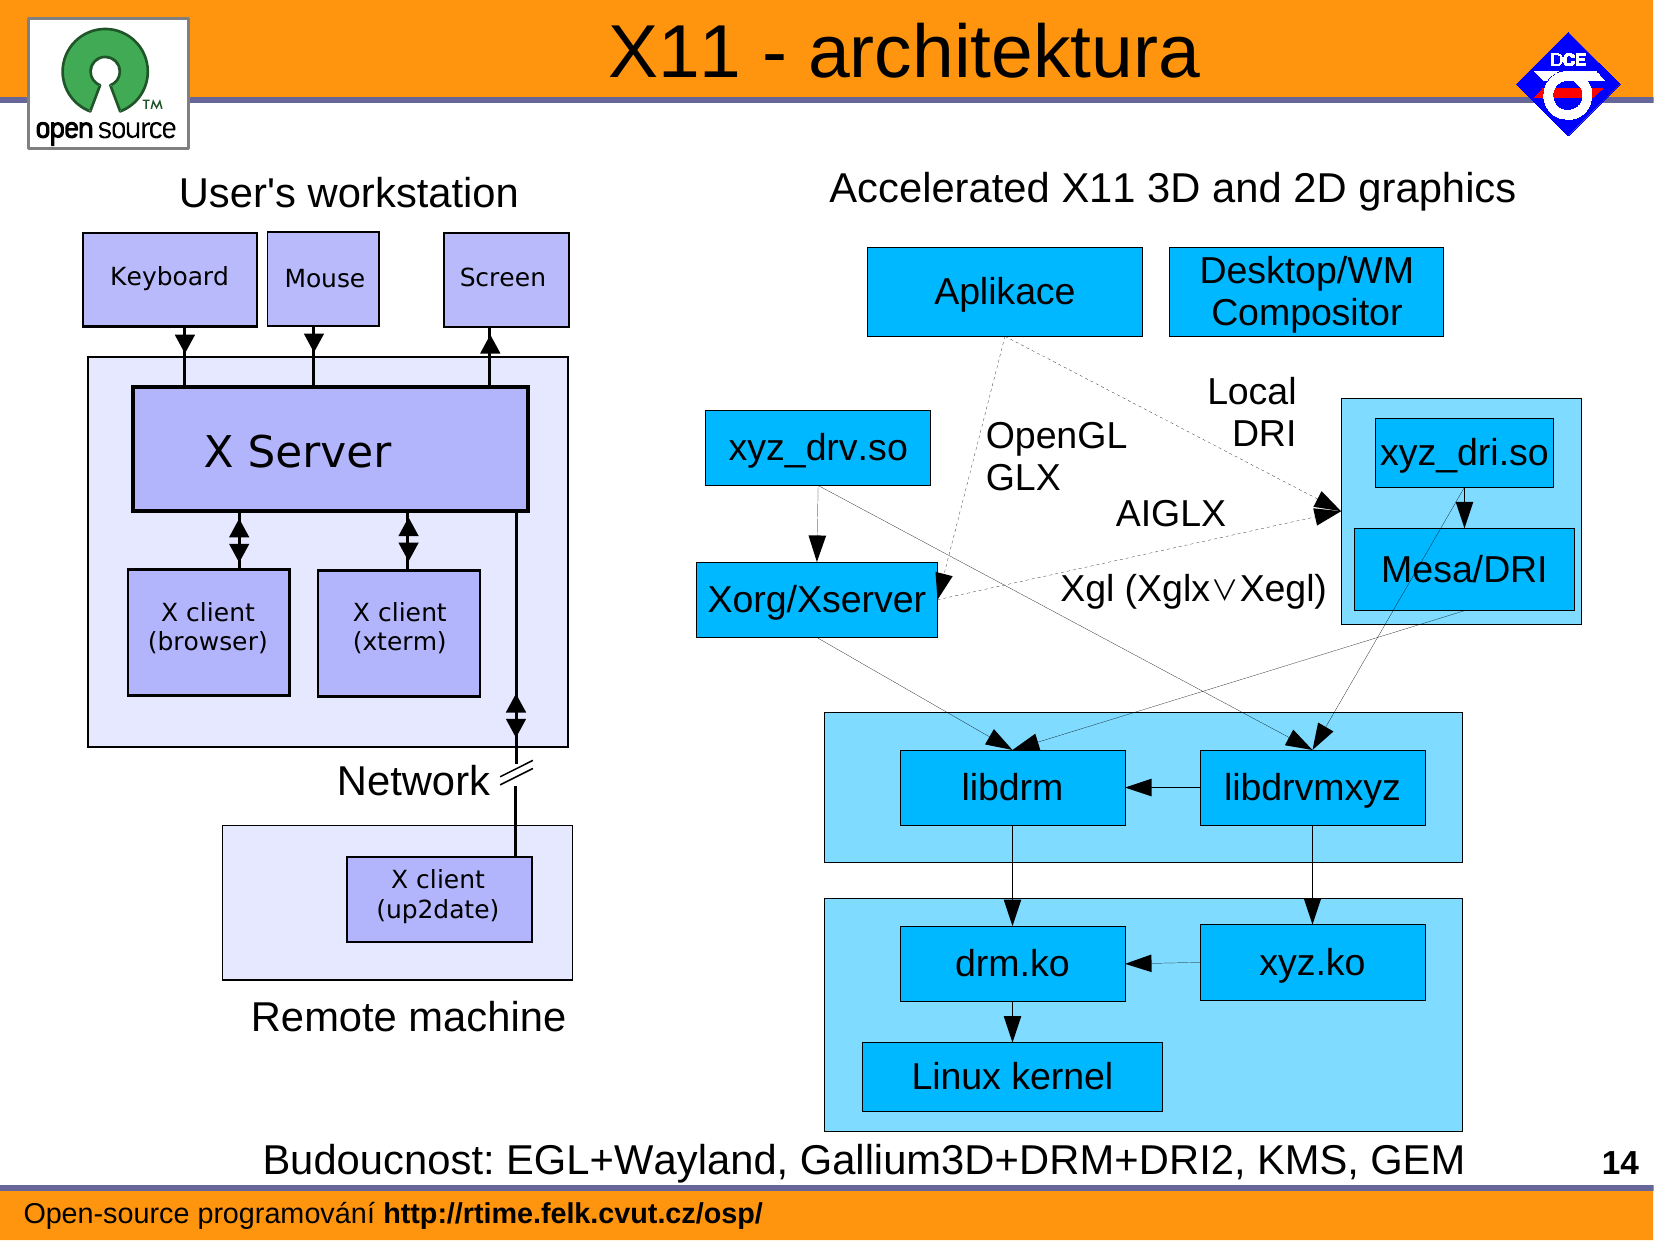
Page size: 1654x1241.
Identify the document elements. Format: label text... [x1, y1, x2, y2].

text_box AIGLX [1115, 492, 1248, 545]
title X11 - architektura [178, 4, 1631, 98]
text_box [267, 233, 380, 326]
text_box X client (xterm) [339, 598, 461, 674]
text_box [1039, 712, 1306, 787]
text_box Screen [447, 262, 559, 301]
text_box Mesa/DRI [1394, 528, 1575, 611]
text_box User's workstation [178, 170, 520, 233]
text_box Xgl (Xglx∨Xegl) [1060, 567, 1342, 620]
text_box [1341, 398, 1582, 625]
text_box Mouse [272, 264, 378, 303]
text_box [174, 334, 196, 354]
text_box [1013, 898, 1311, 963]
text_box [1313, 712, 1463, 863]
text_box Network [336, 757, 491, 810]
text_box [303, 333, 325, 353]
text_box drm.ko [900, 926, 1126, 1002]
text_box Keyboard [94, 261, 246, 300]
text_box [1458, 491, 1464, 501]
text_box [824, 712, 1012, 863]
text_box [87, 356, 568, 747]
text_box libdrvmxyz [1200, 750, 1426, 826]
text_box xyz.ko [1200, 924, 1426, 1001]
text_box [1013, 788, 1312, 863]
text_box [1244, 712, 1333, 748]
text_box [949, 712, 1132, 749]
text_box [83, 233, 258, 327]
text_box Remote machine [250, 993, 567, 1046]
text_box [480, 334, 501, 354]
text_box X Server [203, 427, 446, 493]
text_box Accelerated X11 3D and 2D graphics [829, 164, 1558, 217]
text_box [824, 898, 1463, 1132]
text_box X client (up2date) [358, 865, 518, 942]
text_box [1386, 611, 1459, 625]
text_box libdrm [900, 750, 1126, 826]
text_box [222, 825, 573, 981]
text_box Aplikace [867, 247, 1143, 337]
text_box OpenGL GLX [985, 414, 1158, 508]
text_box X client (browser) [130, 598, 286, 674]
text_box Xorg/Xserver [696, 562, 938, 638]
text_box [443, 232, 570, 327]
text_box Budoucnost: EGL+Wayland, Gallium3D+DRM+DRI2, KMS, GEM [262, 1137, 1501, 1201]
text_box xyz_drv.so [705, 410, 931, 486]
text_box Desktop/WM Compositor [1169, 247, 1444, 337]
text_box Mesa/DRI [1354, 528, 1440, 611]
text_box [1442, 504, 1464, 528]
text_box xyz_dri.so [1375, 418, 1554, 488]
text_box Linux kernel [862, 1042, 1163, 1112]
text_box Local DRI [1152, 370, 1297, 485]
